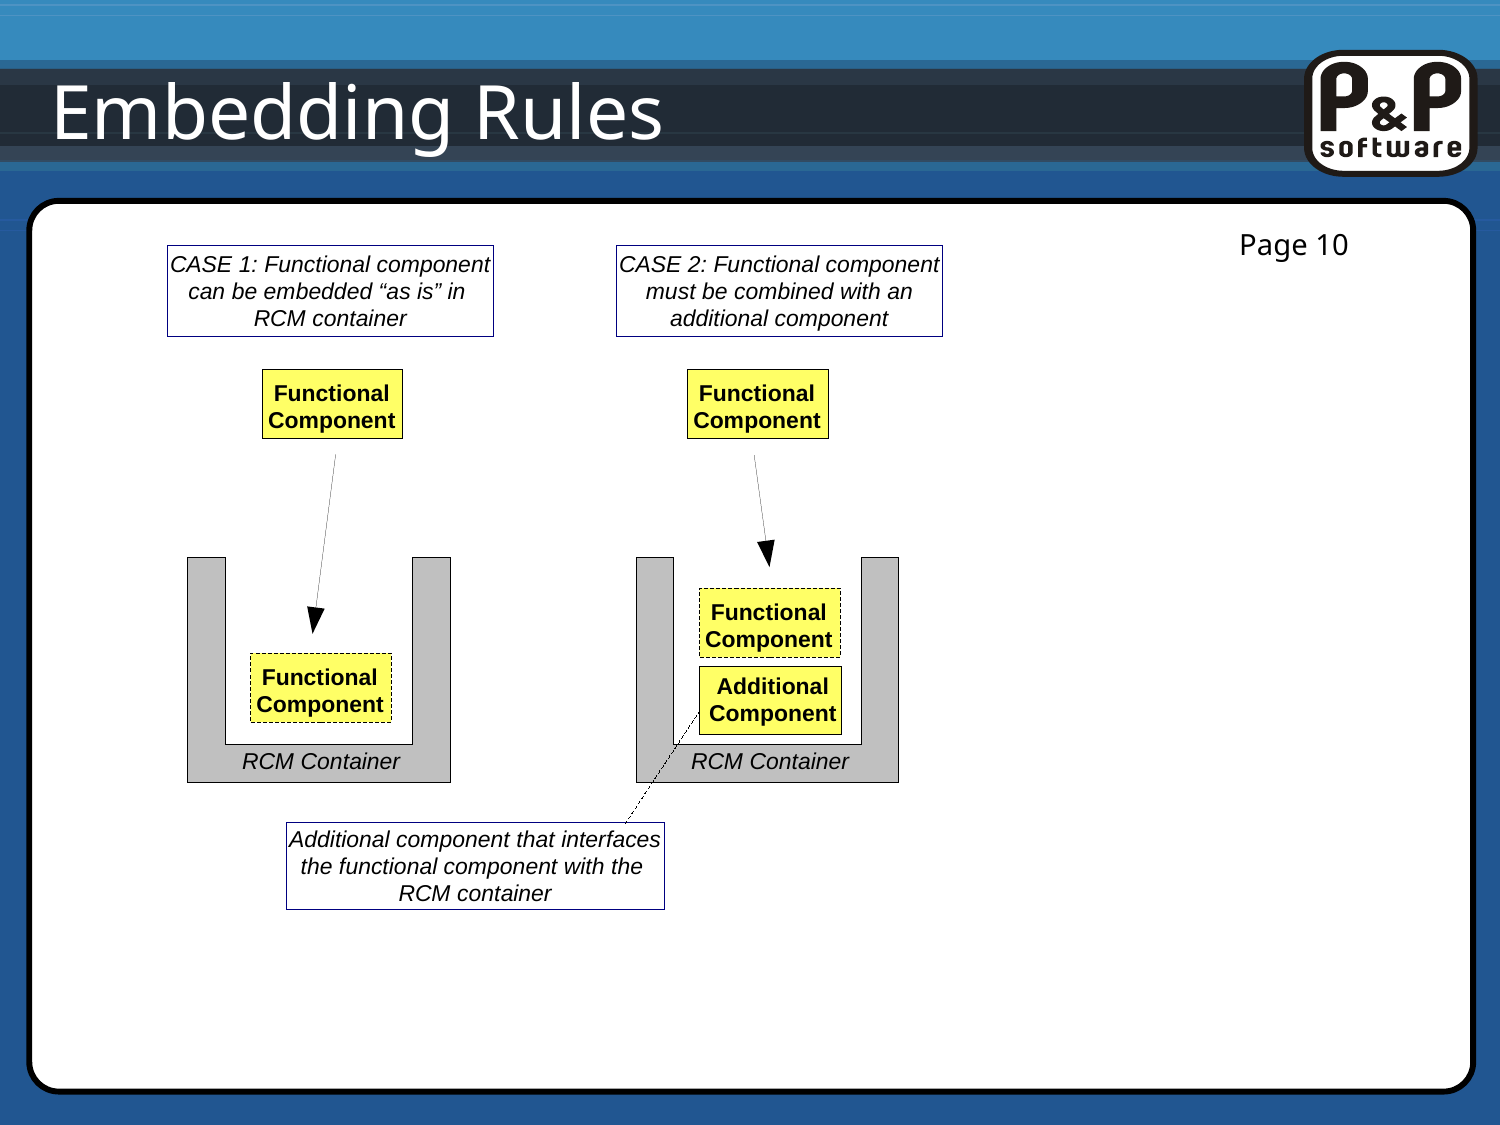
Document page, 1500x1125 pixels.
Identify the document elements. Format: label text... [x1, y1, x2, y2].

text_box [636, 557, 899, 783]
text_box CASE 1: Functional component can be embedded “as is” in RCM container [167, 245, 494, 337]
text_box [187, 557, 451, 783]
text_box CASE 2: Functional component must be combined with an additional component [616, 245, 943, 337]
text_box Functional Component [705, 598, 833, 666]
picture [0, 0, 1500, 239]
text_box Functional Component [268, 379, 396, 447]
text_box RCM Container [227, 742, 416, 780]
text_box RCM Container [676, 742, 864, 780]
text_box [687, 369, 829, 439]
text_box [250, 653, 392, 723]
text_box Functional Component [256, 663, 384, 731]
text_box [699, 588, 841, 658]
title Embedding Rules [50, 16, 1091, 204]
text_box Additional component that interfaces the functional component with the RCM container [286, 823, 665, 909]
text_box Functional Component [693, 379, 821, 447]
text_box Additional Component [709, 672, 837, 740]
text_box [699, 666, 842, 735]
text_box [262, 369, 403, 439]
